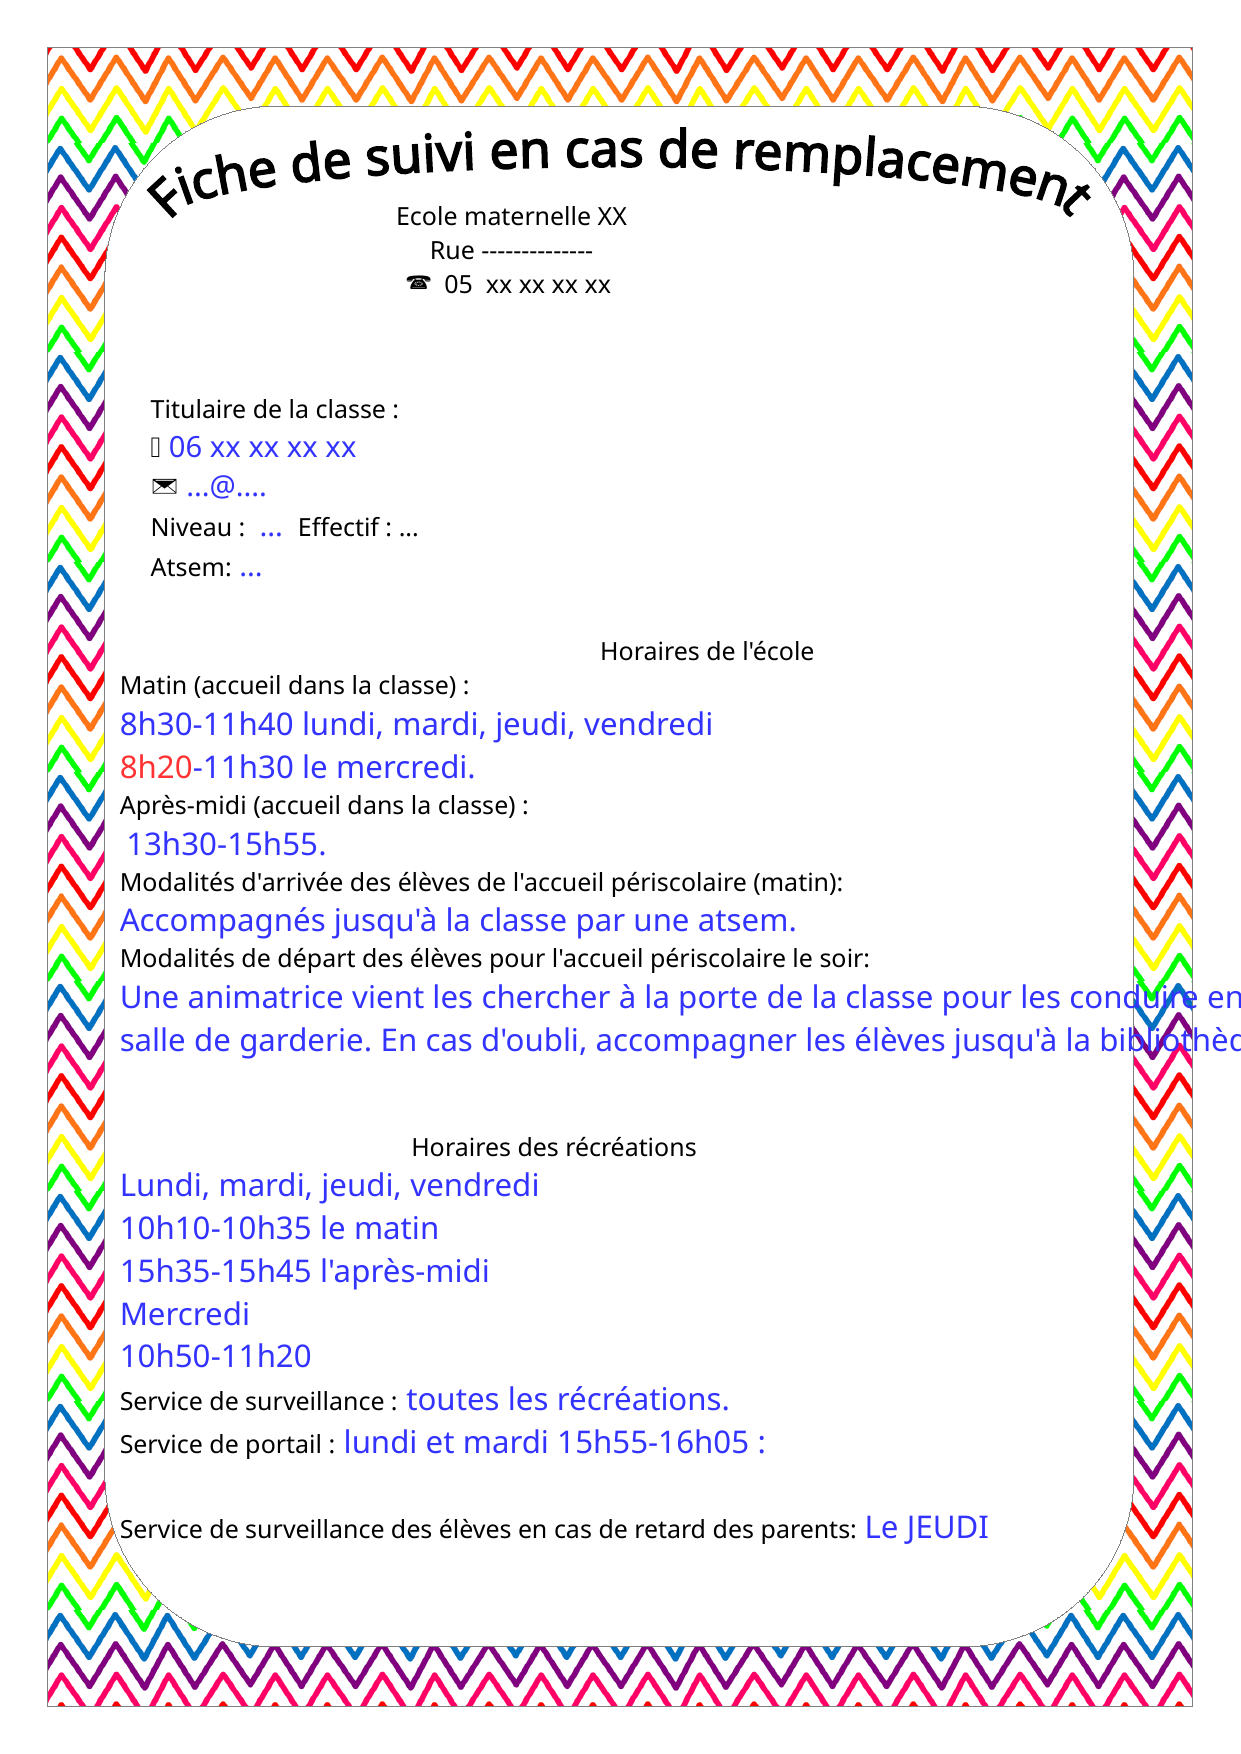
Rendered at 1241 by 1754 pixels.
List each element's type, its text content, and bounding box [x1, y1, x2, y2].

text_box Titulaire de la classe :  06 xx xx xx xx  ...@.... Niveau : ... Effectif : ... Atsem: ... [135, 384, 611, 601]
text_box [47, 47, 1193, 1707]
text_box Fiche de suivi en cas de remplacement [1064, 185, 1090, 217]
text_box Fiche de suivi en cas de remplacement [293, 141, 320, 183]
text_box Fiche de suivi en cas de remplacement [435, 142, 462, 171]
text_box Fiche de suivi en cas de remplacement [393, 144, 419, 174]
text_box Fiche de suivi en cas de remplacement [962, 157, 1005, 191]
text_box Fiche de suivi en cas de remplacement [250, 158, 275, 188]
text_box [1186, 1000, 1193, 1006]
text_box Fiche de suivi en cas de remplacement [216, 154, 247, 195]
text_box Fiche de suivi en cas de remplacement [692, 139, 717, 169]
text_box Fiche de suivi en cas de remplacement [834, 145, 861, 186]
text_box Fiche de suivi en cas de remplacement [660, 127, 686, 168]
text_box Fiche de suivi en cas de remplacement [933, 154, 958, 184]
text_box Ecole maternelle XX Rue --------------  05 xx xx xx xx [381, 191, 886, 335]
text_box Fiche de suivi en cas de remplacement [786, 142, 828, 173]
text_box Horaires des récréations Lundi, mardi, jeudi, vendredi 10h10-10h35 le matin 15h35-15h45 l'après-midi Mercredi 10h50-11h20 Service de surveillance : toutes les récréations. Service de portail : lundi et mardi 15h55-16h05 : Service de surveillance des élèves en cas de retard des parents: Le JEUDI [104, 1121, 1134, 1605]
text_box Fiche de suivi en cas de remplacement [878, 148, 903, 178]
text_box Fiche de suivi en cas de remplacement [1010, 166, 1036, 196]
text_box Fiche de suivi en cas de remplacement [1037, 172, 1067, 206]
text_box Fiche de suivi en cas de remplacement [147, 176, 177, 218]
text_box Horaires de l'école Matin (accueil dans la classe) : 8h30-11h40 lundi, mardi, jeudi, vendredi 8h20-11h30 le mercredi. Après-midi (accueil dans la classe) : 13h30-15h55. Modalités d'arrivée des élèves de l'accueil périscolaire (matin): Accompagnés jusqu'à la classe par une atsem. Modalités de départ des élèves pour l'accueil périscolaire le soir: Une animatrice vient les chercher à la porte de la classe pour les conduire en salle de garderie. En cas d'oubli, accompagner les élèves jusqu'à la bibliothèque. [104, 626, 1020, 1121]
